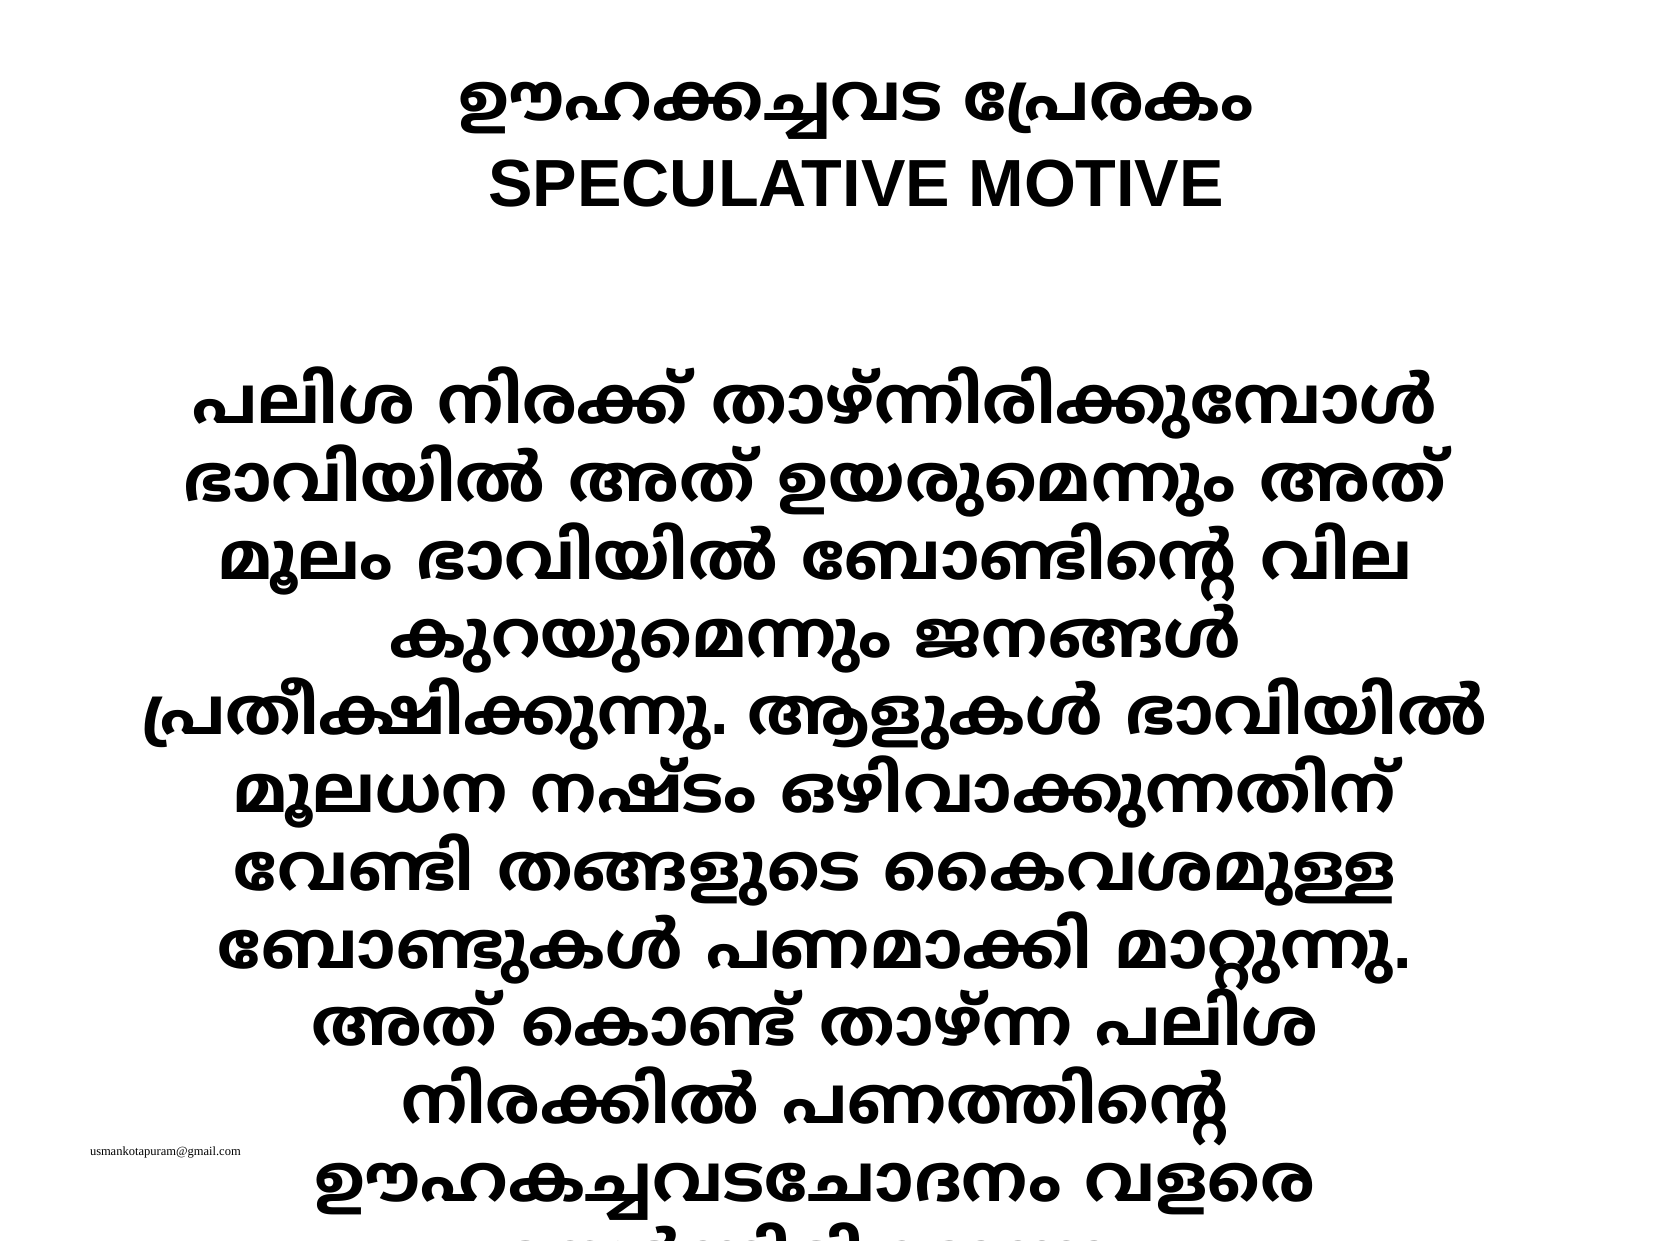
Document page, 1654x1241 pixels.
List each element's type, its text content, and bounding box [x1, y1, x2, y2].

text_box പലിശ നിരക്ക് താഴ്ന്നിരിക്കുമ്പോൾ ഭാവിയിൽ അത് ഉയരുമെന്നും അത് മൂലം ഭാവിയിൽ ബോണ്ടിന്റെ വില കുറയുമെന്നും ജനങ്ങൾ പ്രതീക്ഷിക്കുന്നു. ആളുകൾ ഭാവിയിൽ മൂലധന നഷ്ടം ഒഴിവാക്കുന്നതിന് വേണ്ടി തങ്ങളുടെ കൈവശമുള്ള ബോണ്ടുകൾ പണമാക്കി മാറ്റുന്നു. അത് കൊണ്ട് താഴ്ന്ന പലിശ നിരക്കിൽ പണത്തിന്റെ ഊഹകച്ചവടചോദനം വളരെ ഉയർന്നിരിക്കുന്നു. [106, 354, 1524, 992]
title ഊഹക്കച്ചവട പ്രേരകം SPECULATIVE MOTIVE [153, 23, 1560, 260]
